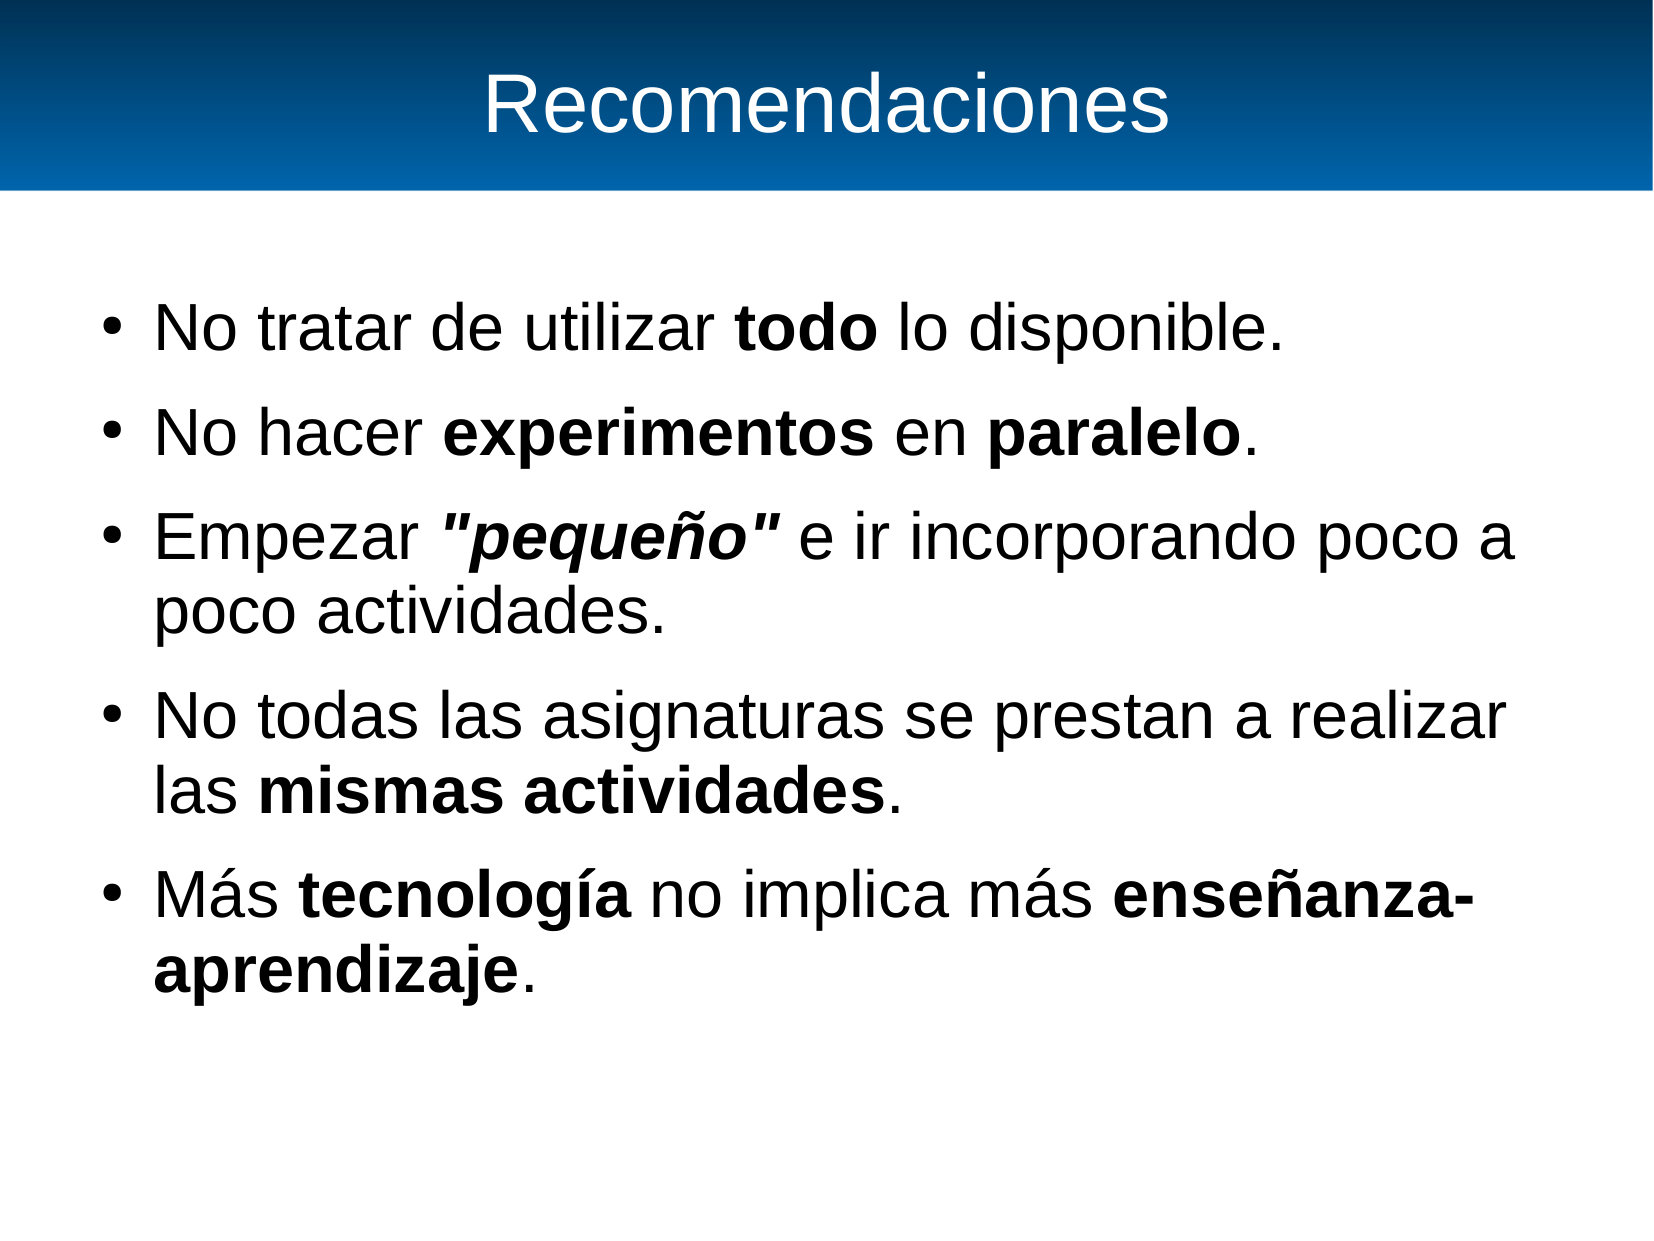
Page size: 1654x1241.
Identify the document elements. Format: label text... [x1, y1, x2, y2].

title Recomendaciones [82, 0, 1571, 207]
list No tratar de utilizar todo lo disponible. No hacer experimentos en paralelo. Empezar "pequeño" e ir incorporando poco a poco actividades. No todas las asignaturas se prestan a realizar las mismas actividades. Más tecnología no implica más enseñanza-aprendizaje. [82, 290, 1571, 1094]
picture [0, 0, 1653, 1239]
